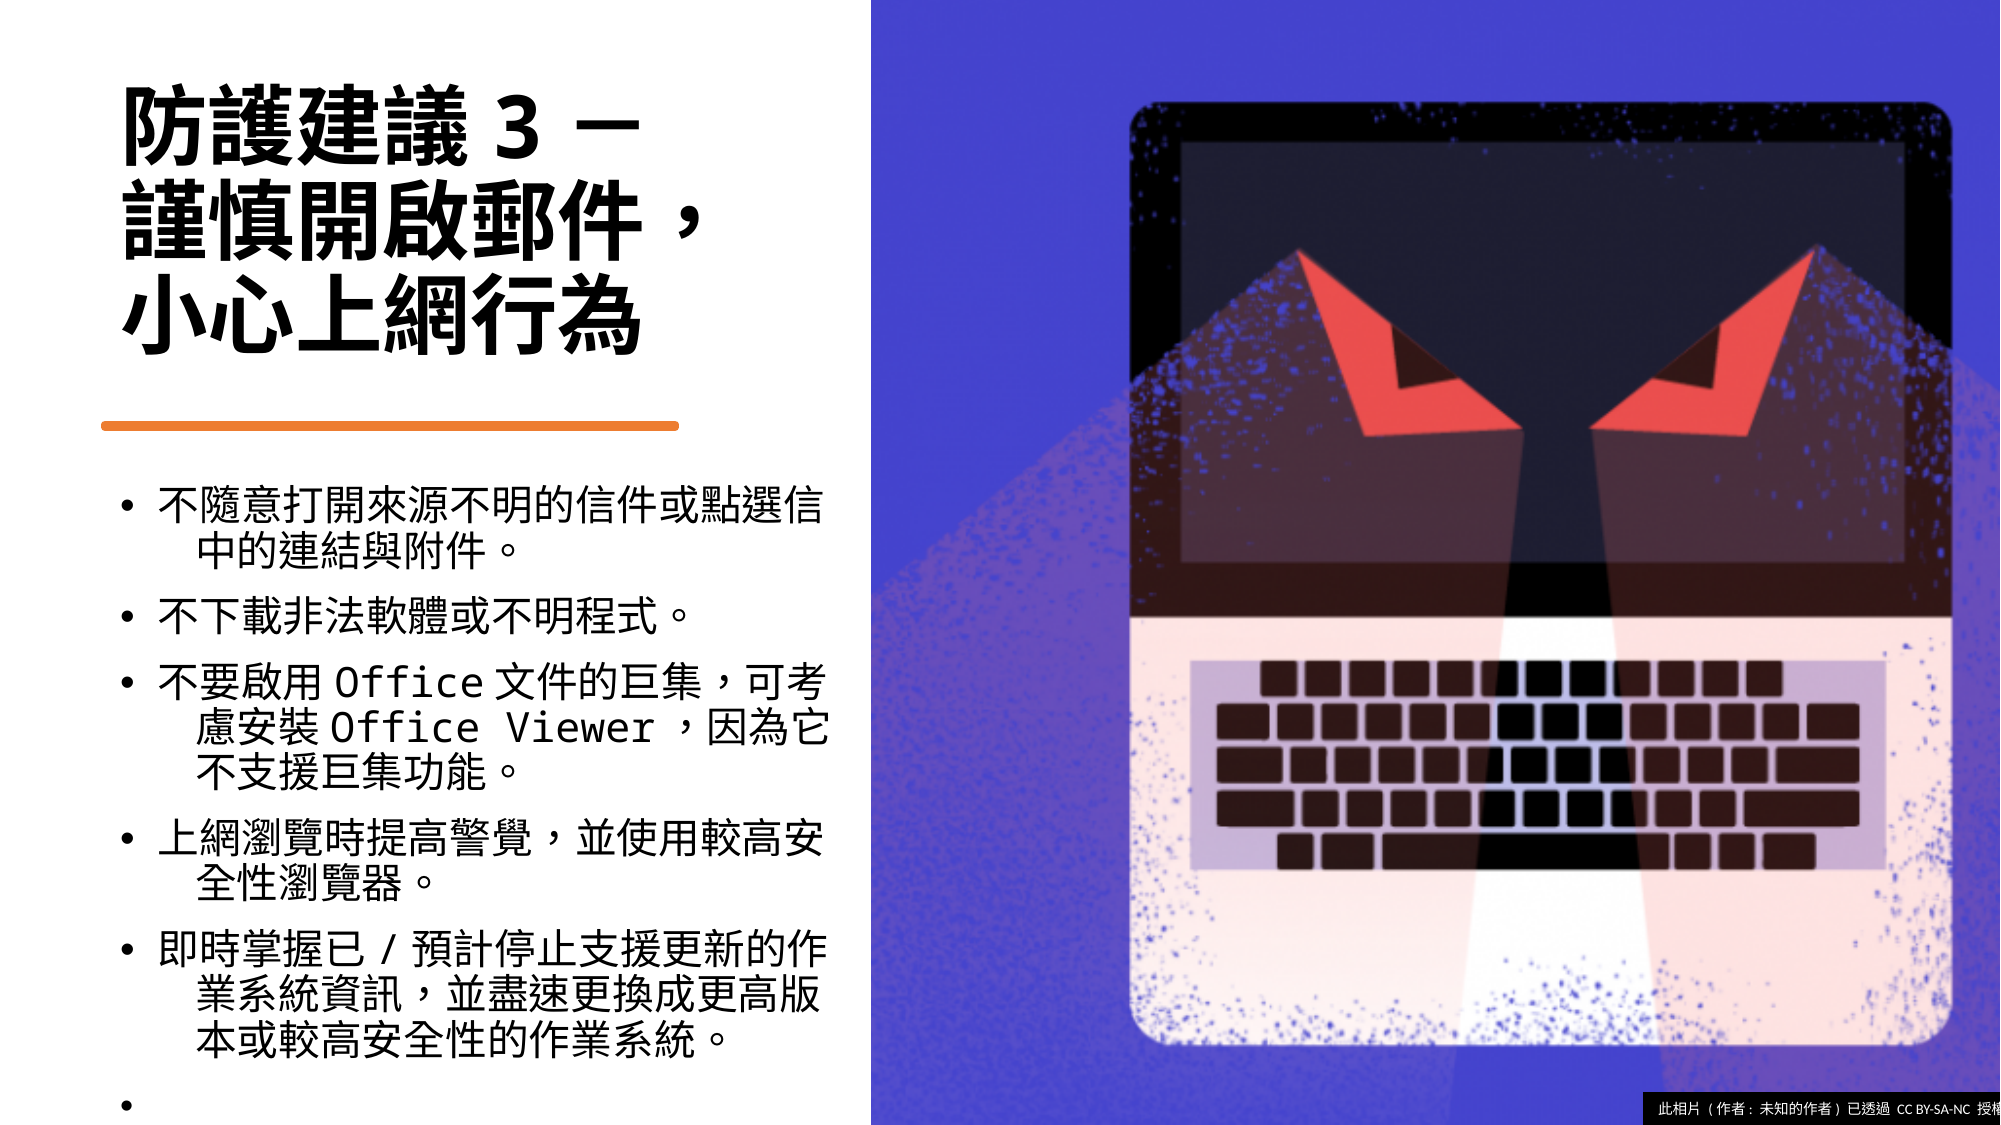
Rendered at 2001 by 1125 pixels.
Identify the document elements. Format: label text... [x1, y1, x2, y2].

text_box 此相片 (作者: 未知的作者) 已透過 CC BY-SA-NC 授權 [1643, 1092, 2000, 1125]
title 防護建議3－ 謹慎開啟郵件，小心上網行為 [105, 53, 822, 375]
list 不隨意打開來源不明的信件或點選信中的連結與附件。 不下載非法軟體或不明程式。 不要啟用Office文件的巨集，可考慮安裝Office Viewer，因為它不支援巨集功能。 上網瀏覽時提高警覺，並使用較高安全性瀏覽器。 即時掌握已/預計停止支援更新的作業系統資訊，並盡速更換成更高版本或較高安全性的作業系統。 [105, 477, 871, 1075]
picture [871, 0, 2000, 1125]
text_box [0, 0, 871, 1125]
